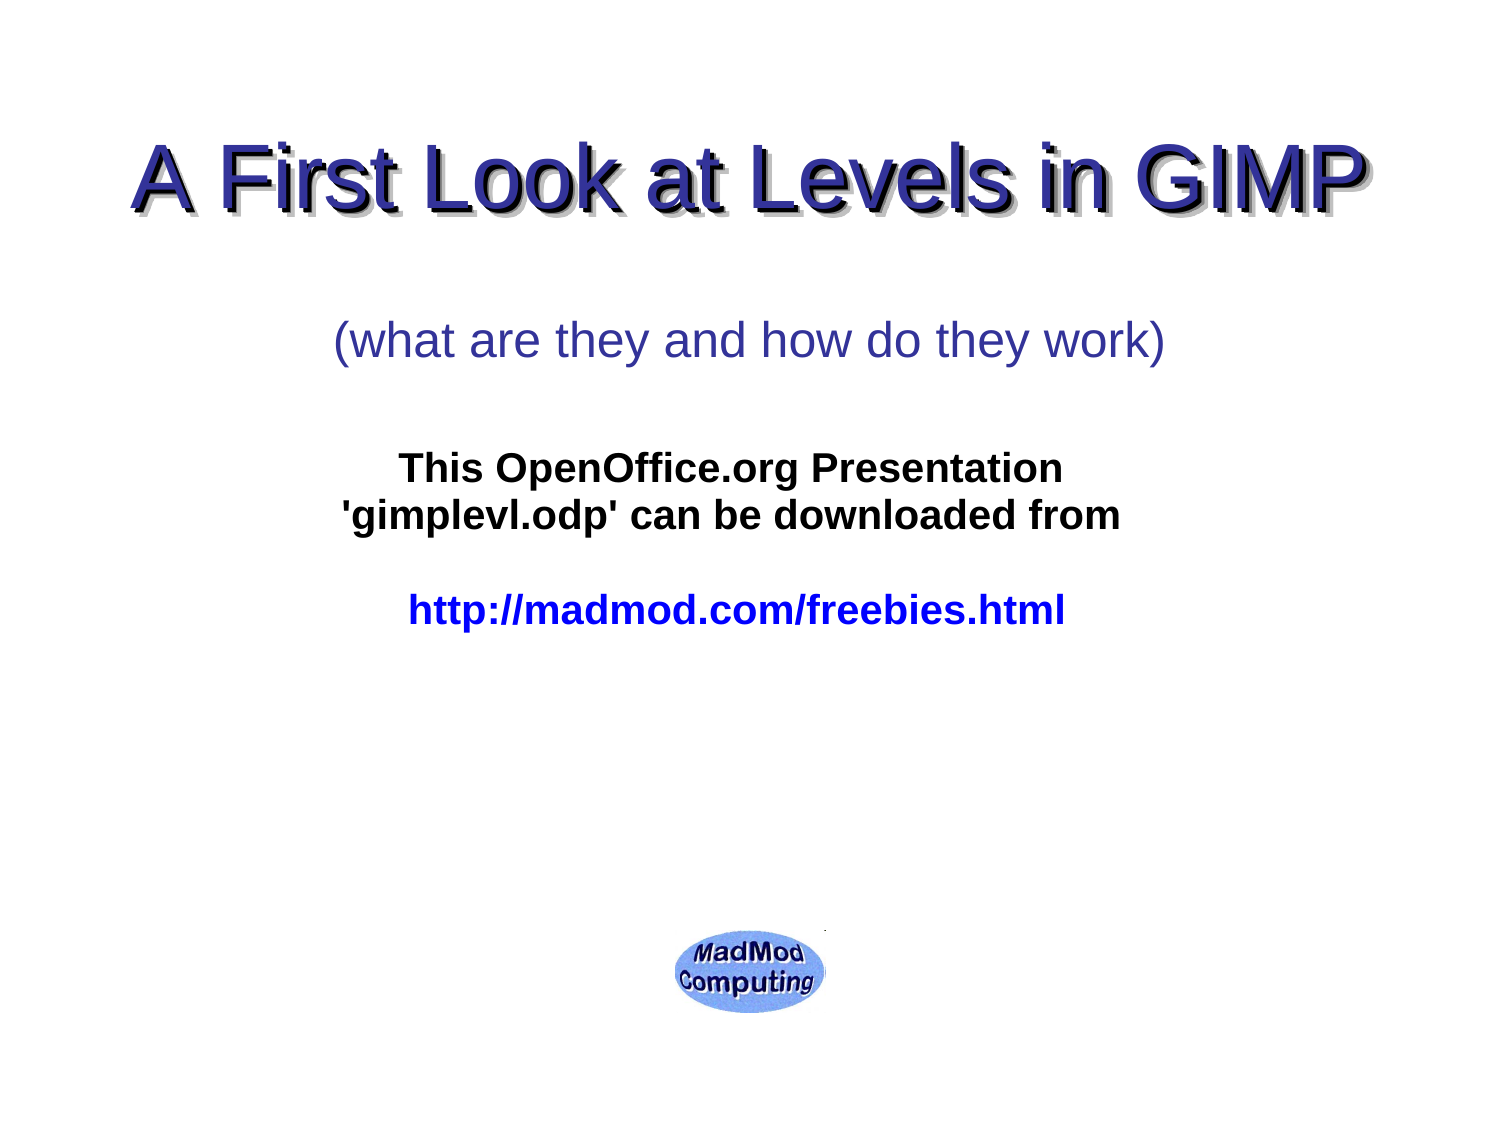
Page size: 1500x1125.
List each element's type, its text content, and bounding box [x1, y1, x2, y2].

picture [675, 930, 826, 1013]
title A First Look at Levels in GIMP [75, 116, 1426, 238]
text_box (what are they and how do they work) [300, 299, 1201, 376]
subtitle This OpenOffice.org Presentation 'gimplevl.odp' can be downloaded from http://madmod.com/freebies.html [225, 444, 1163, 650]
